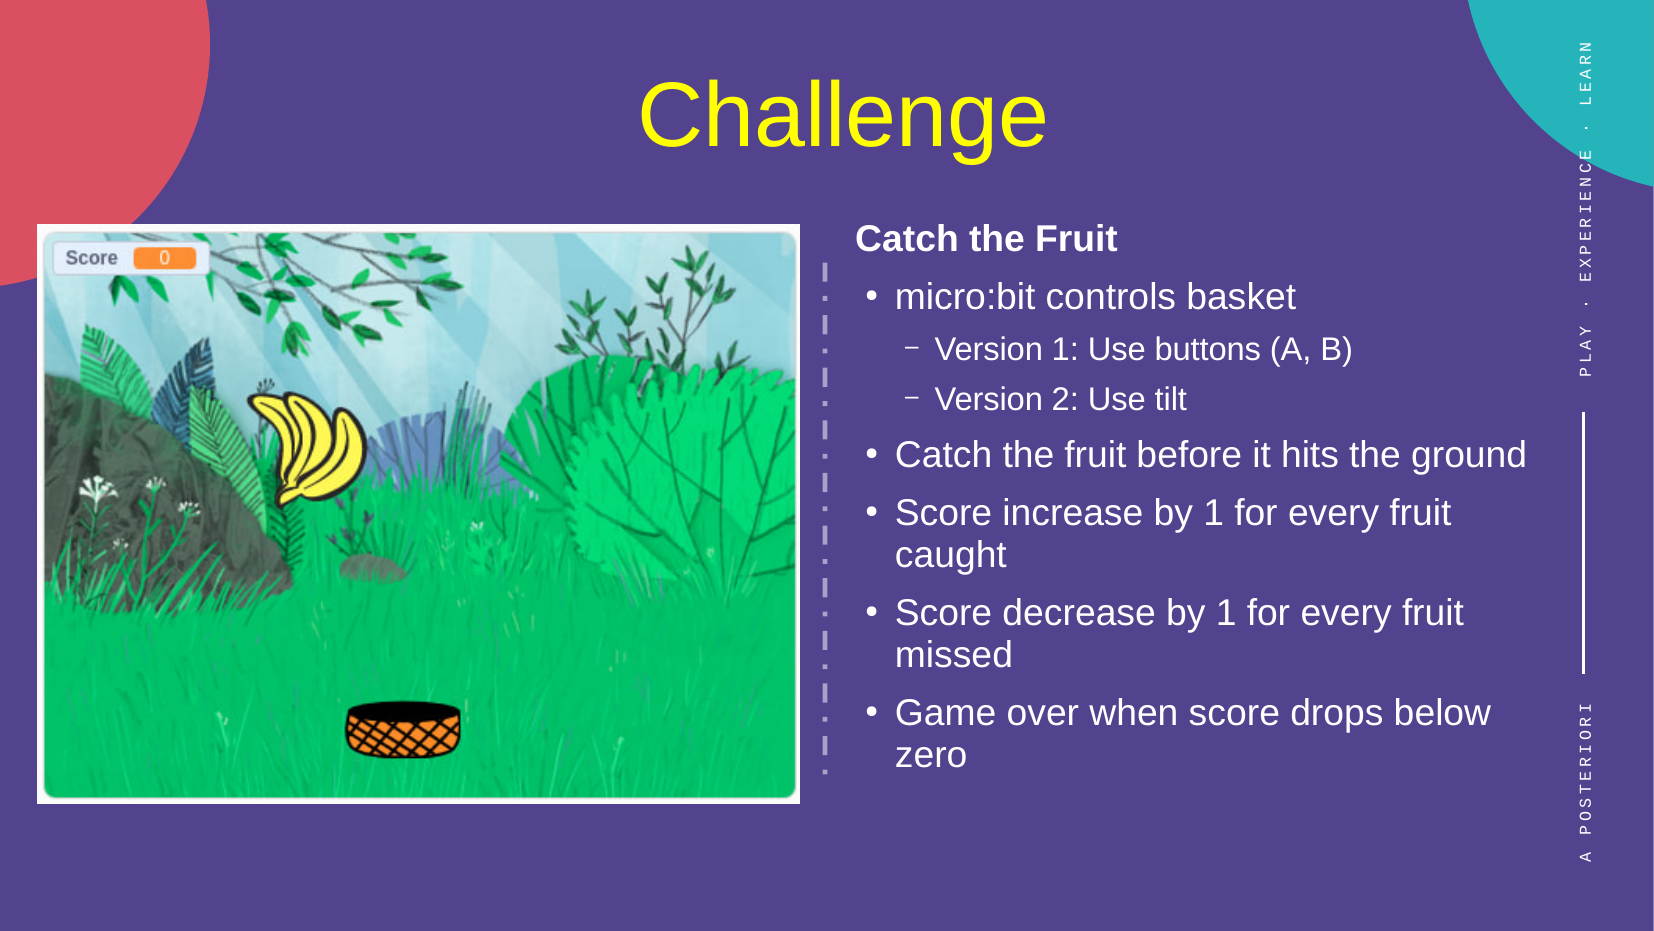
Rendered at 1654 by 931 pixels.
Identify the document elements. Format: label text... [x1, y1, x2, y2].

title Challenge [187, 37, 1501, 193]
list Catch the Fruit micro:bit controls basket Version 1: Use buttons (A, B) Version 2: Use tilt Catch the fruit before it hits the ground Score increase by 1 for every fruit caught Score decrease by 1 for every fruit missed Game over when score drops below zero [855, 217, 1544, 826]
picture [37, 224, 800, 804]
